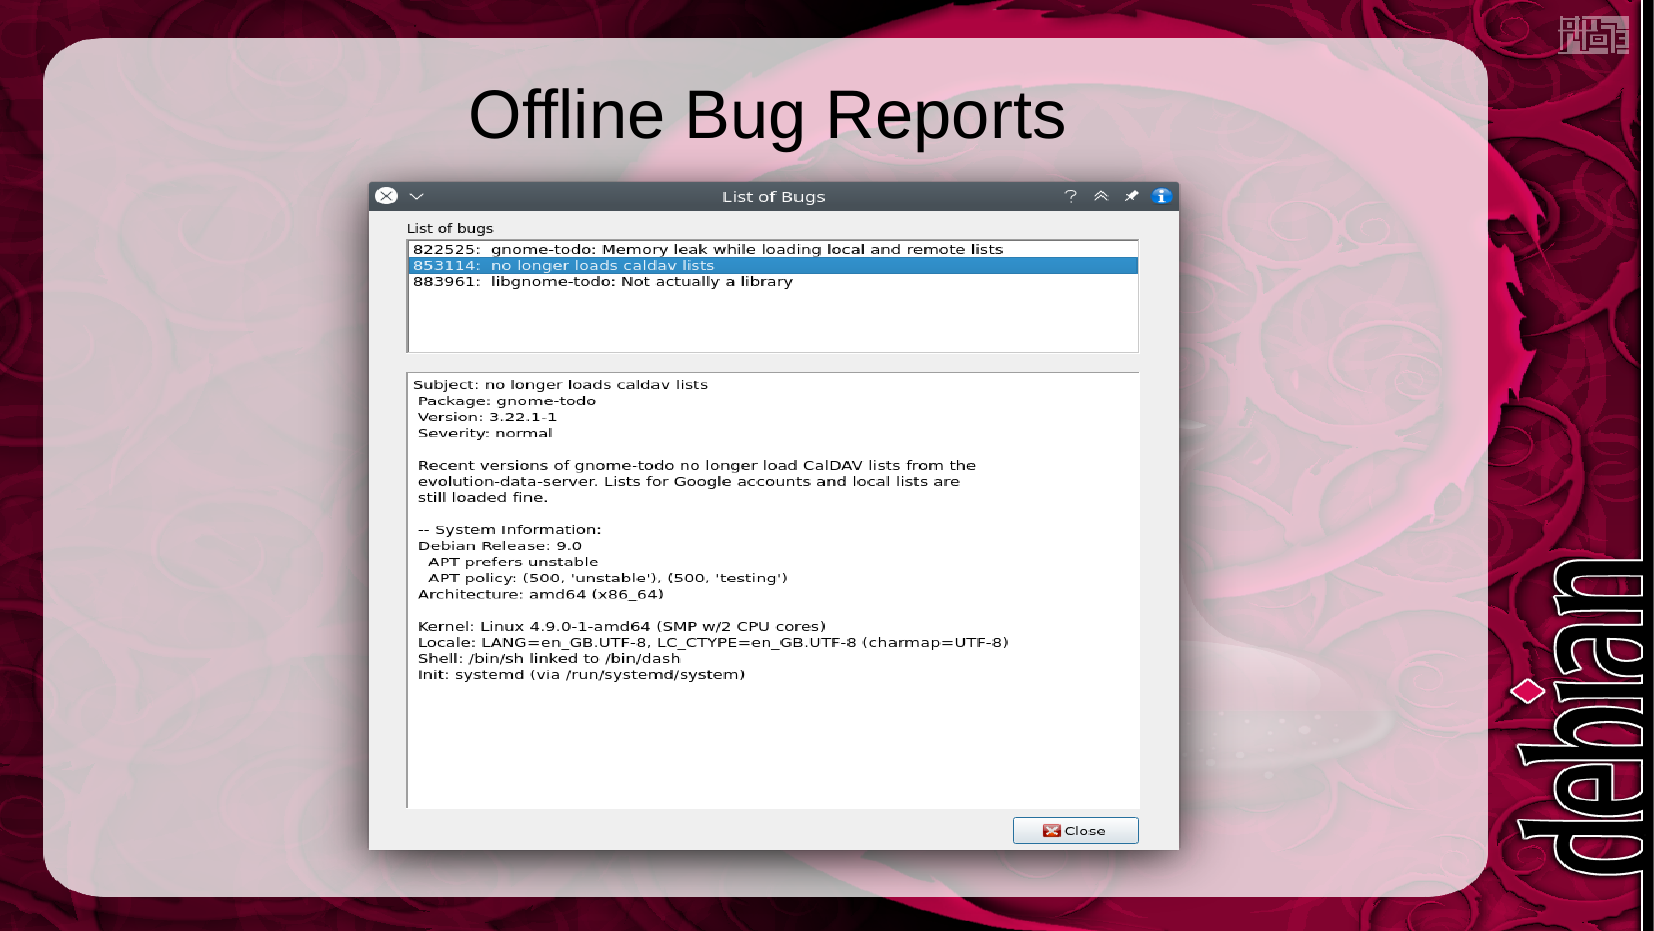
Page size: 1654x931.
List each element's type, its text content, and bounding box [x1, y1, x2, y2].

picture [0, 0, 1654, 931]
title Offline Bug Reports [59, 36, 1477, 193]
